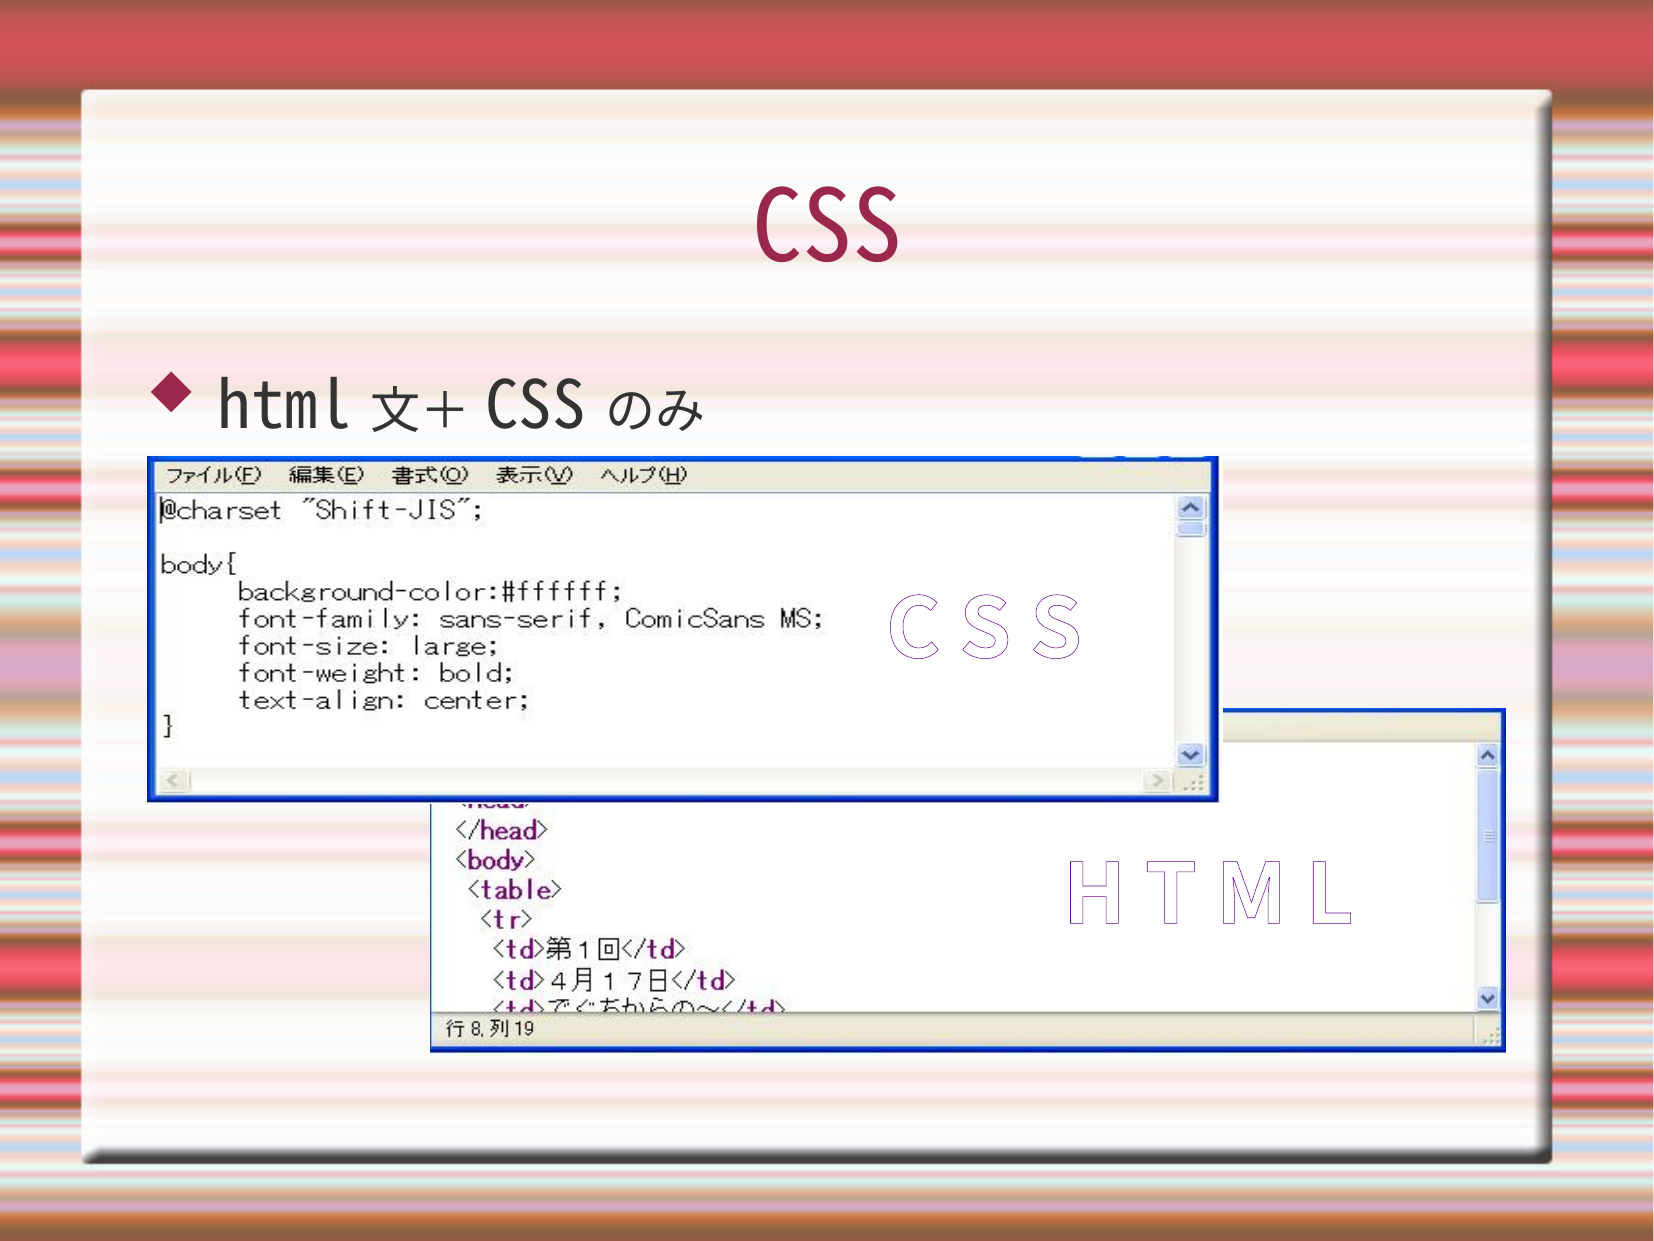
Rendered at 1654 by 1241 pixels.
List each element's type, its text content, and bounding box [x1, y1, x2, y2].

picture [0, 0, 1654, 1241]
text_box C S S [885, 561, 1329, 679]
list html文＋CSSのみ [134, 350, 1516, 1133]
text_box H T M L [1062, 826, 1418, 945]
title CSS [121, 114, 1534, 322]
